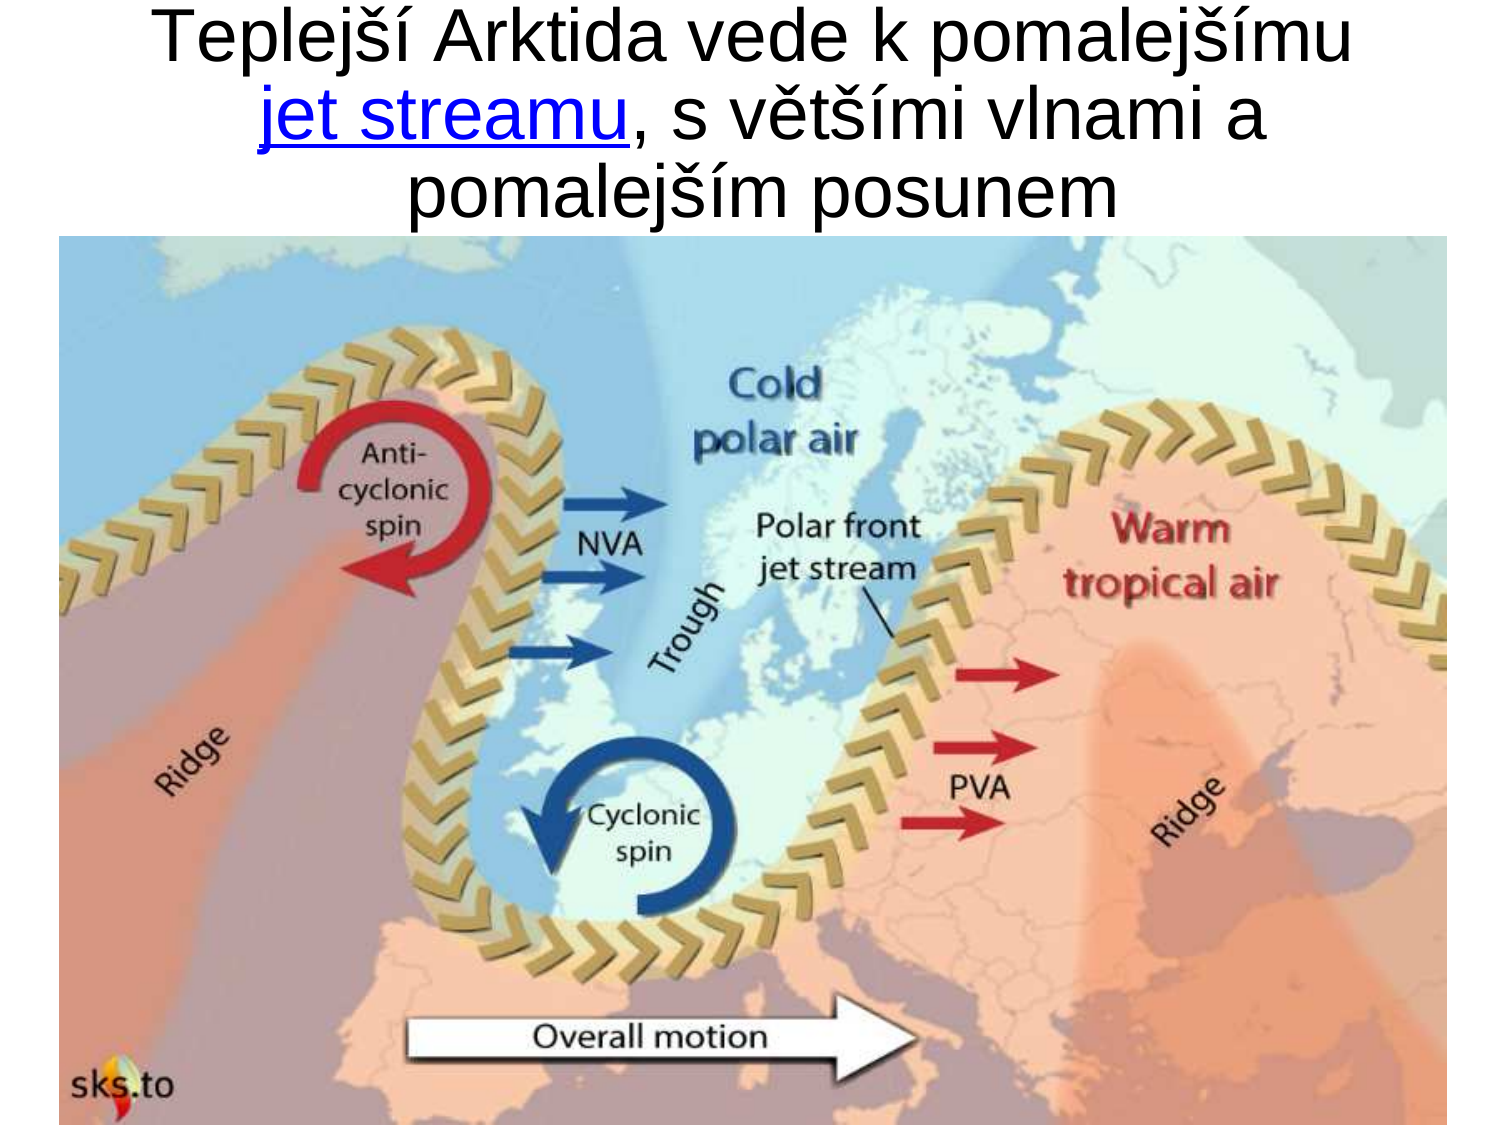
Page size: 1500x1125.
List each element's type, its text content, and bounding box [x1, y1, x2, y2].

picture [59, 236, 1447, 1125]
title Teplejší Arktida vede k pomalejšímu jet streamu, s většími vlnami a pomalejším posunem [88, 0, 1439, 236]
